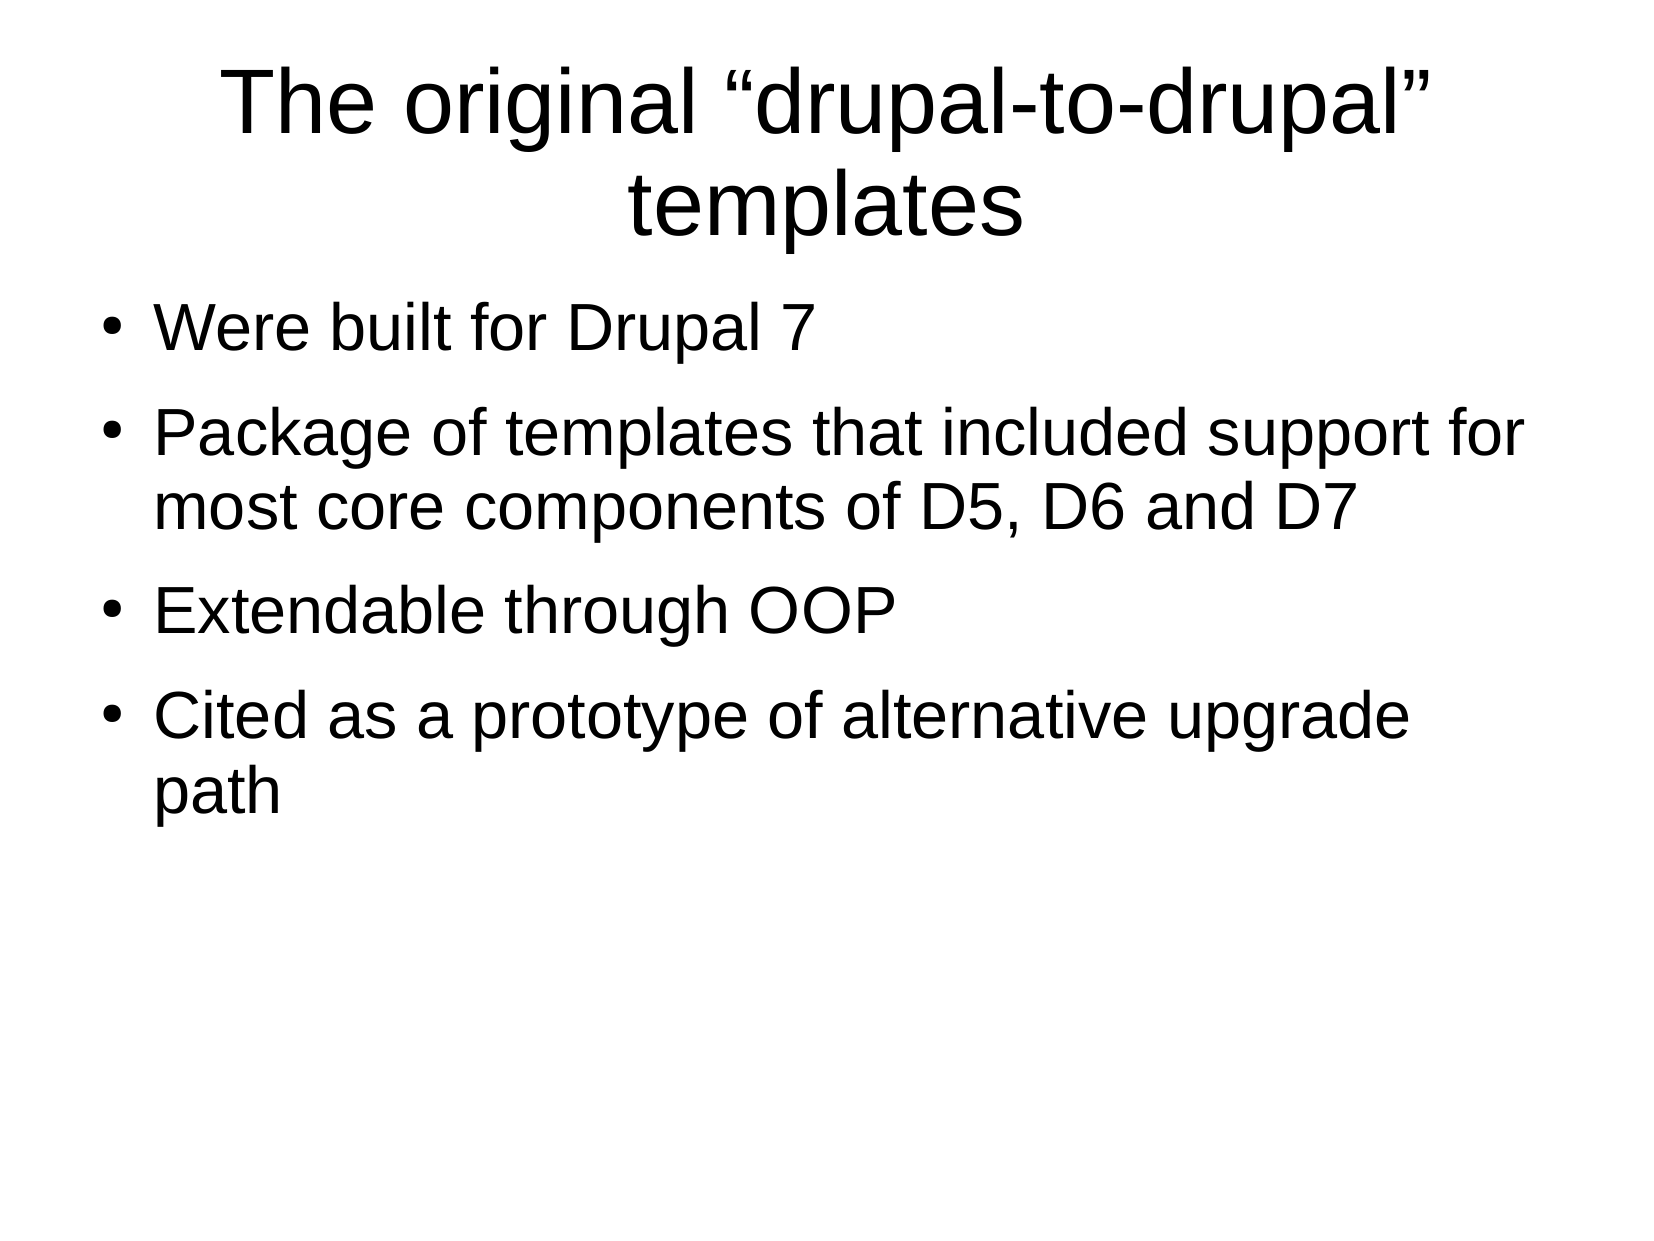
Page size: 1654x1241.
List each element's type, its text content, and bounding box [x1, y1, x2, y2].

title The original “drupal-to-drupal” templates [82, 49, 1571, 257]
list Were built for Drupal 7 Package of templates that included support for most core components of D5, D6 and D7 Extendable through OOP Cited as a prototype of alternative upgrade path [82, 290, 1538, 1010]
